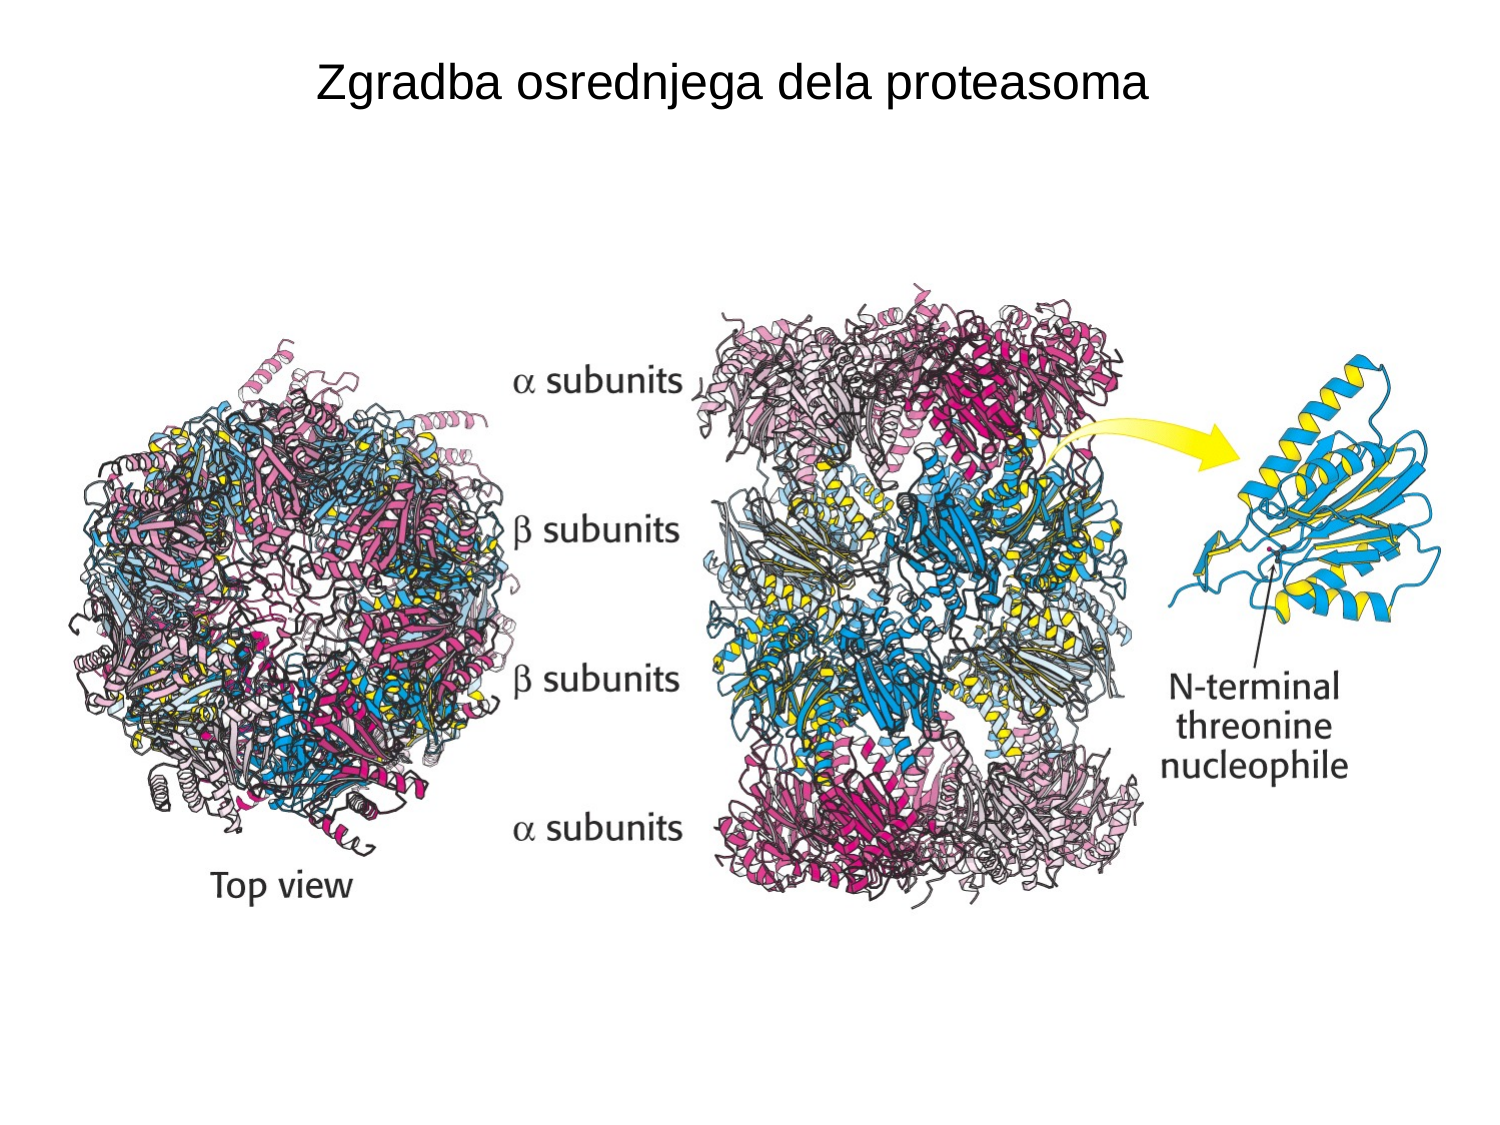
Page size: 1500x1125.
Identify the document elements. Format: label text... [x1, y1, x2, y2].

picture [53, 267, 1454, 928]
text_box Zgradba osrednjega dela proteasoma [302, 42, 1165, 118]
